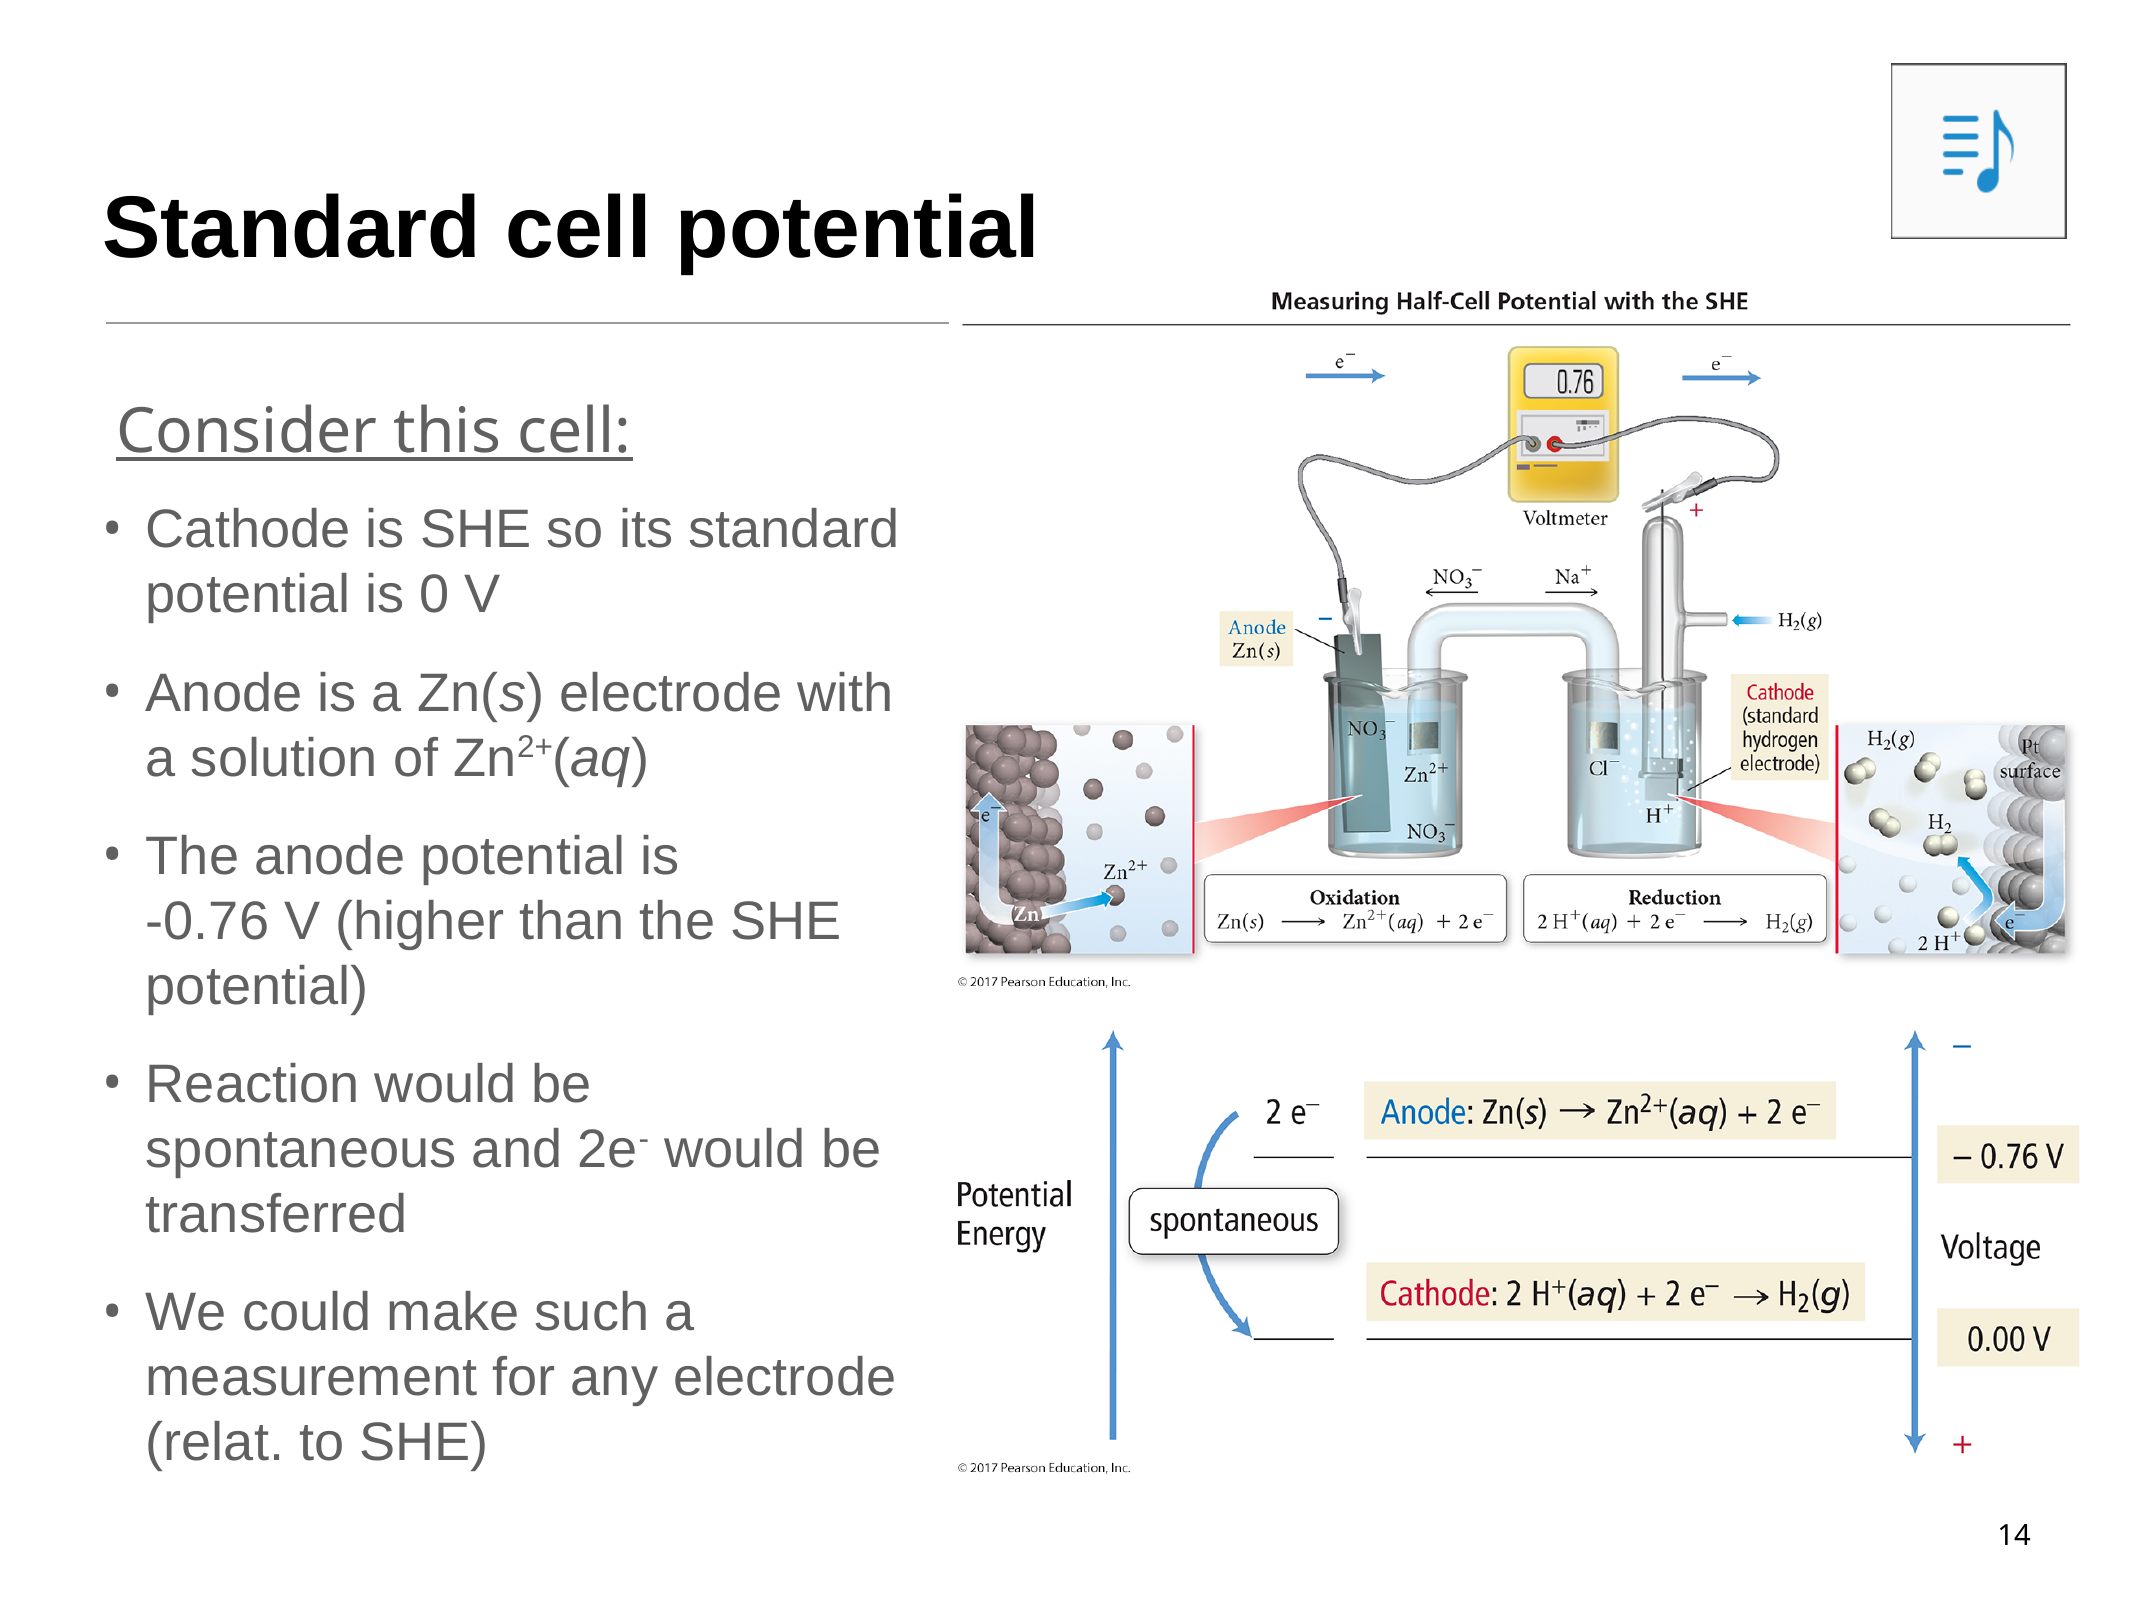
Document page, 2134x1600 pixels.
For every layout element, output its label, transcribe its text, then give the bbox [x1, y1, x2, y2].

text_box [1890, 62, 2068, 241]
text_box Cathode is SHE so its standard potential is 0 V Anode is a Zn(s) electrode with a solution of Zn2+(aq) The anode potential is -0.76 V (higher than the SHE potential) Reaction would be spontaneous and 2e- would be transferred We could make such a measurement for any electrode (relat. to SHE) [93, 485, 916, 1531]
picture [949, 282, 2088, 994]
list Consider this cell: [64, 381, 751, 496]
title Standard cell potential [93, 54, 2040, 284]
picture [949, 1021, 2088, 1480]
